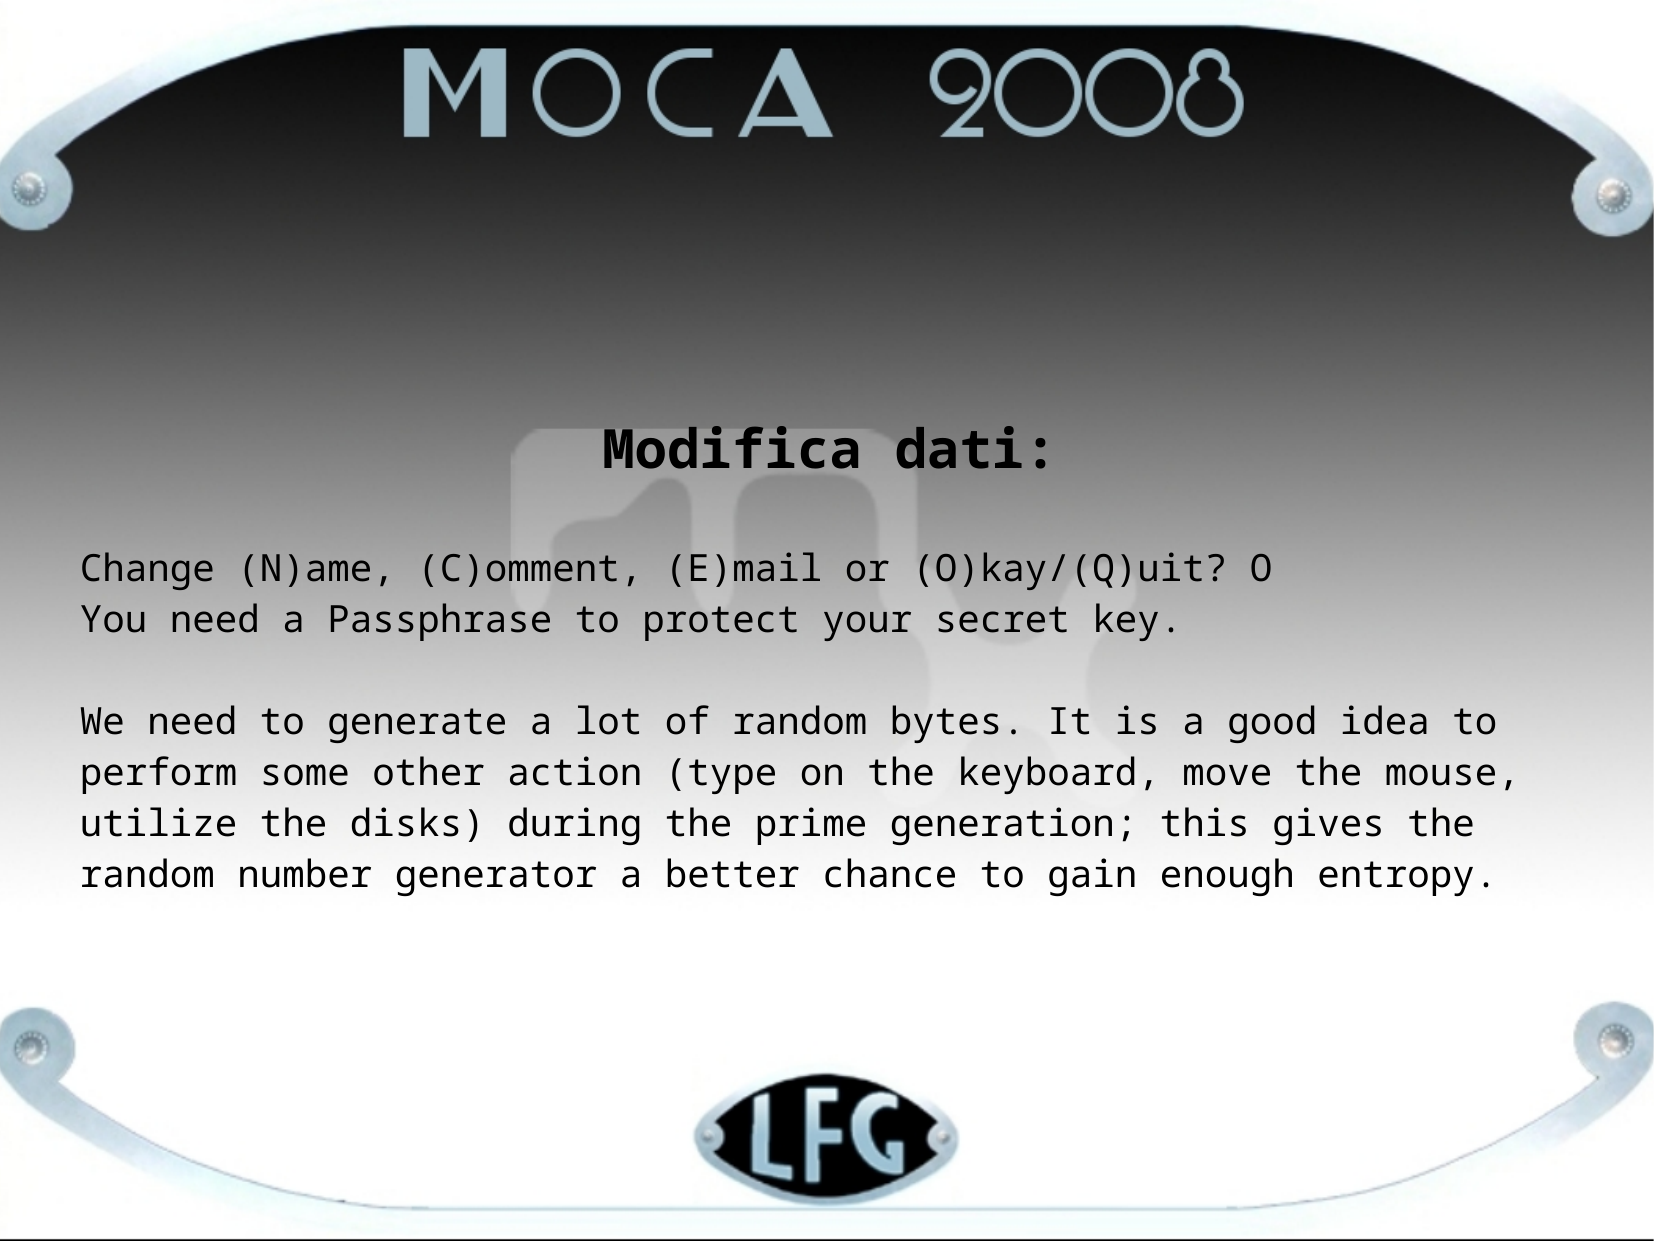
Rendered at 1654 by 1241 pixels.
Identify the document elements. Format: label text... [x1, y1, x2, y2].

picture [0, 0, 1654, 1241]
text_box Modifica dati: Change (N)ame, (C)omment, (E)mail or (O)kay/(Q)uit? O You need a Passphrase to protect your secret key. We need to generate a lot of random bytes. It is a good idea to perform some other action (type on the keyboard, move the mouse, utilize the disks) during the prime generation; this gives the random number generator a better chance to gain enough entropy. [64, 403, 1595, 1127]
